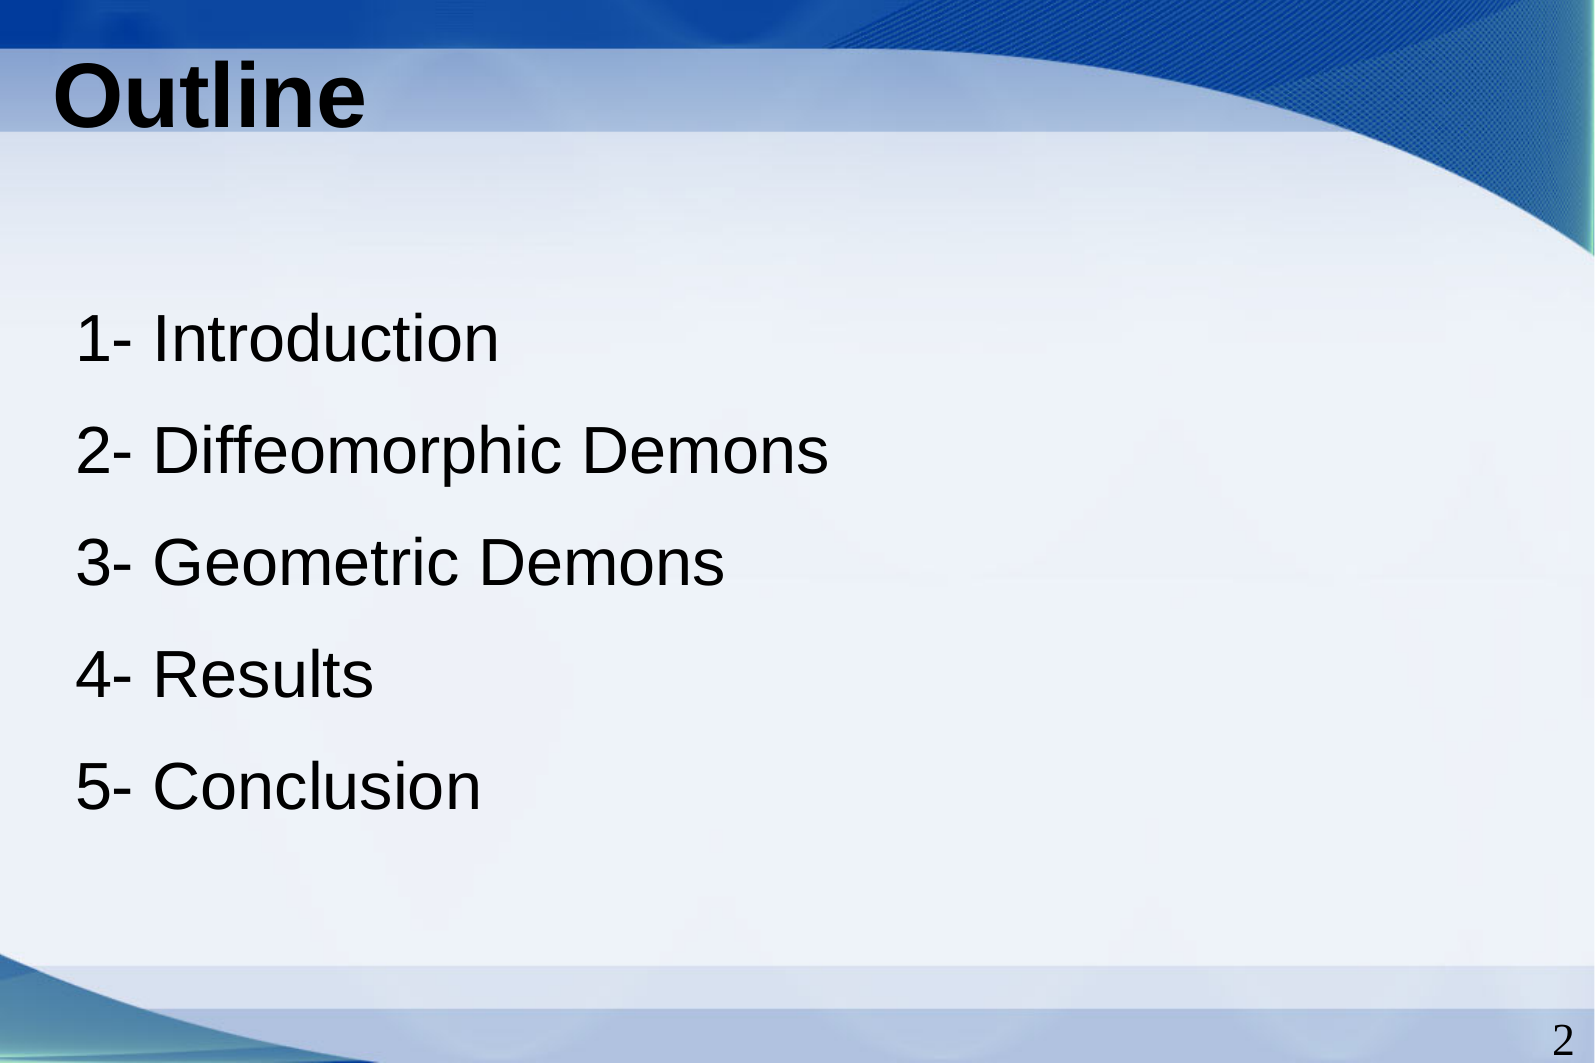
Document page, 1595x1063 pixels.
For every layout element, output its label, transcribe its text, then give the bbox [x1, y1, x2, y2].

text_box Outline [37, 37, 1313, 155]
subtitle 1- Introduction 2- Diffeomorphic Demons 3- Geometric Demons 4- Results 5- Conclusion [75, 150, 1595, 938]
picture [0, 0, 1595, 1063]
